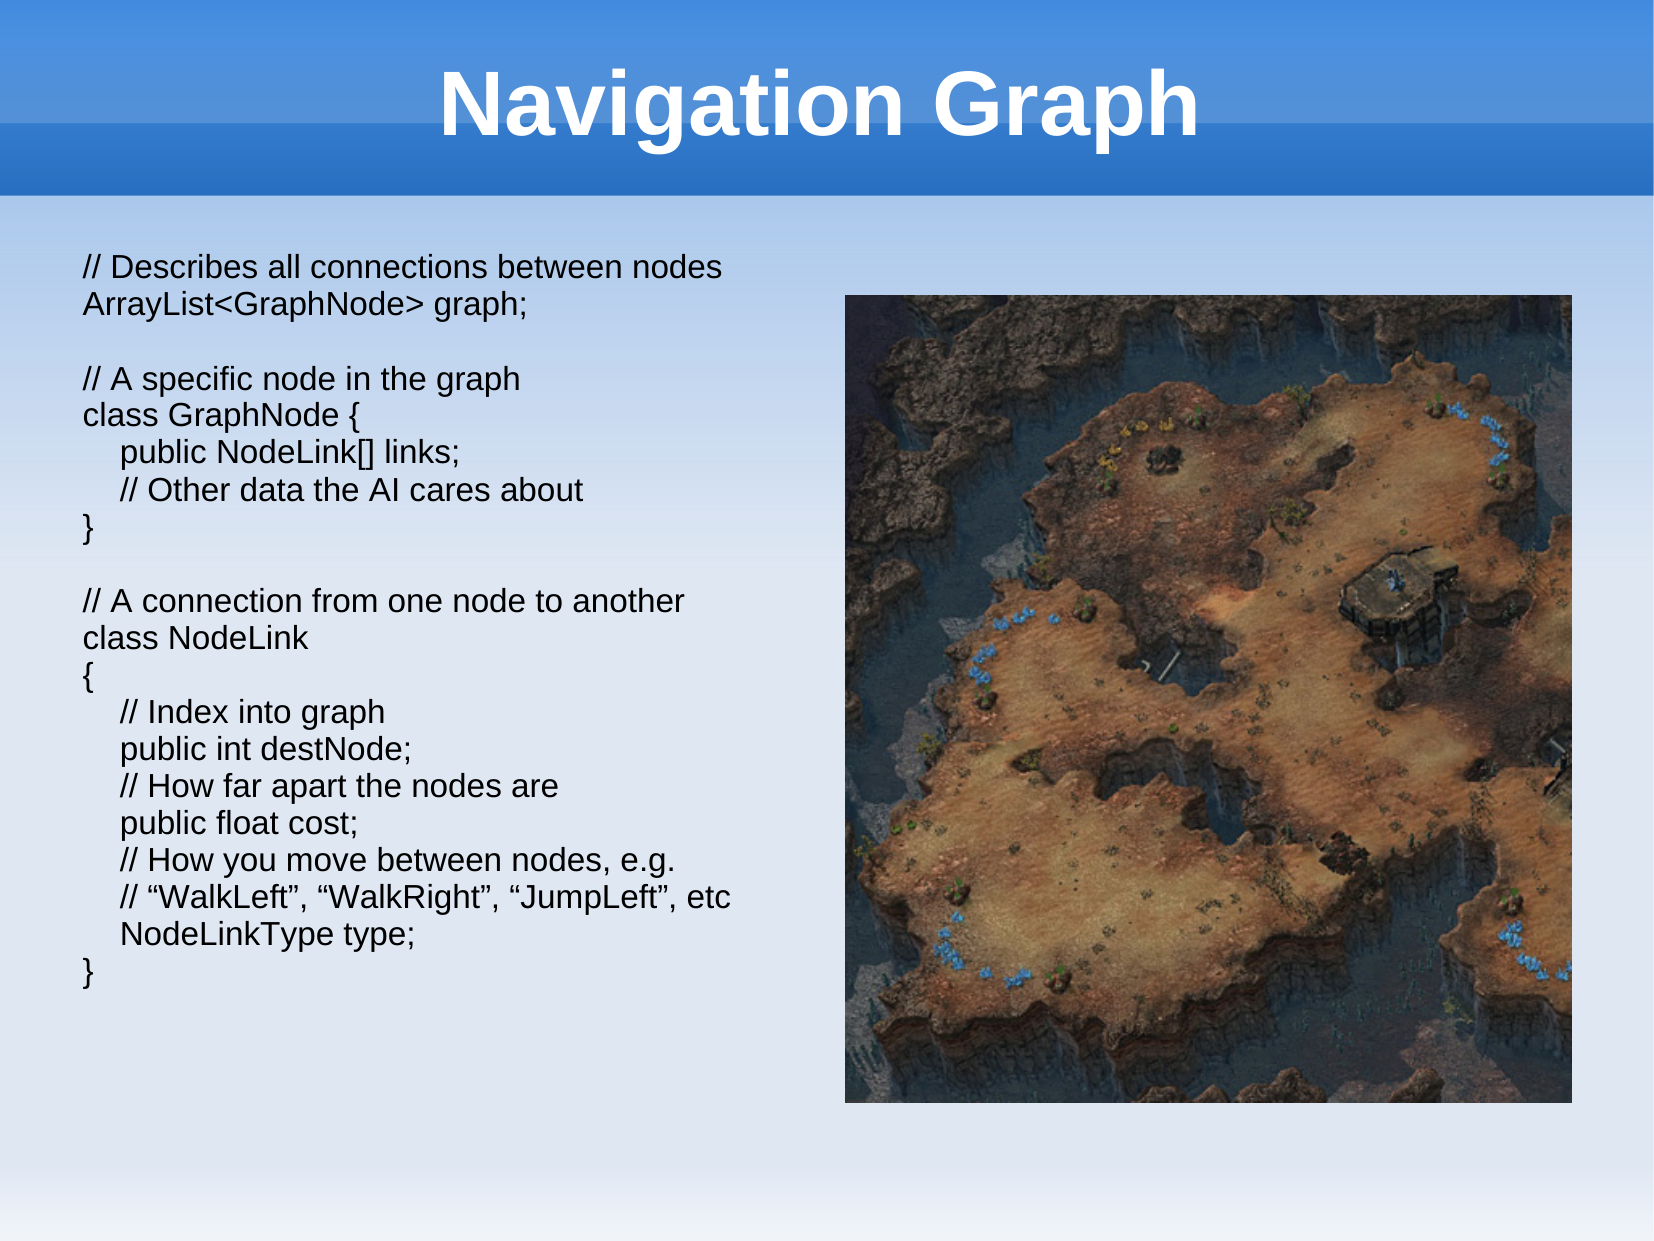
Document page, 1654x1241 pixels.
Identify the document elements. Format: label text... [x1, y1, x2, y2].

title Navigation Graph [76, 0, 1565, 208]
list // Describes all connections between nodes ArrayList<GraphNode> graph; // A specific node in the graph class GraphNode { public NodeLink[] links; // Other data the AI cares about } // A connection from one node to another class NodeLink { // Index into graph public int destNode; // How far apart the nodes are public float cost; // How you move between nodes, e.g. // “WalkLeft”, “WalkRight”, “JumpLeft”, etc NodeLinkType type; } [82, 248, 809, 1187]
picture [0, 0, 1654, 1241]
